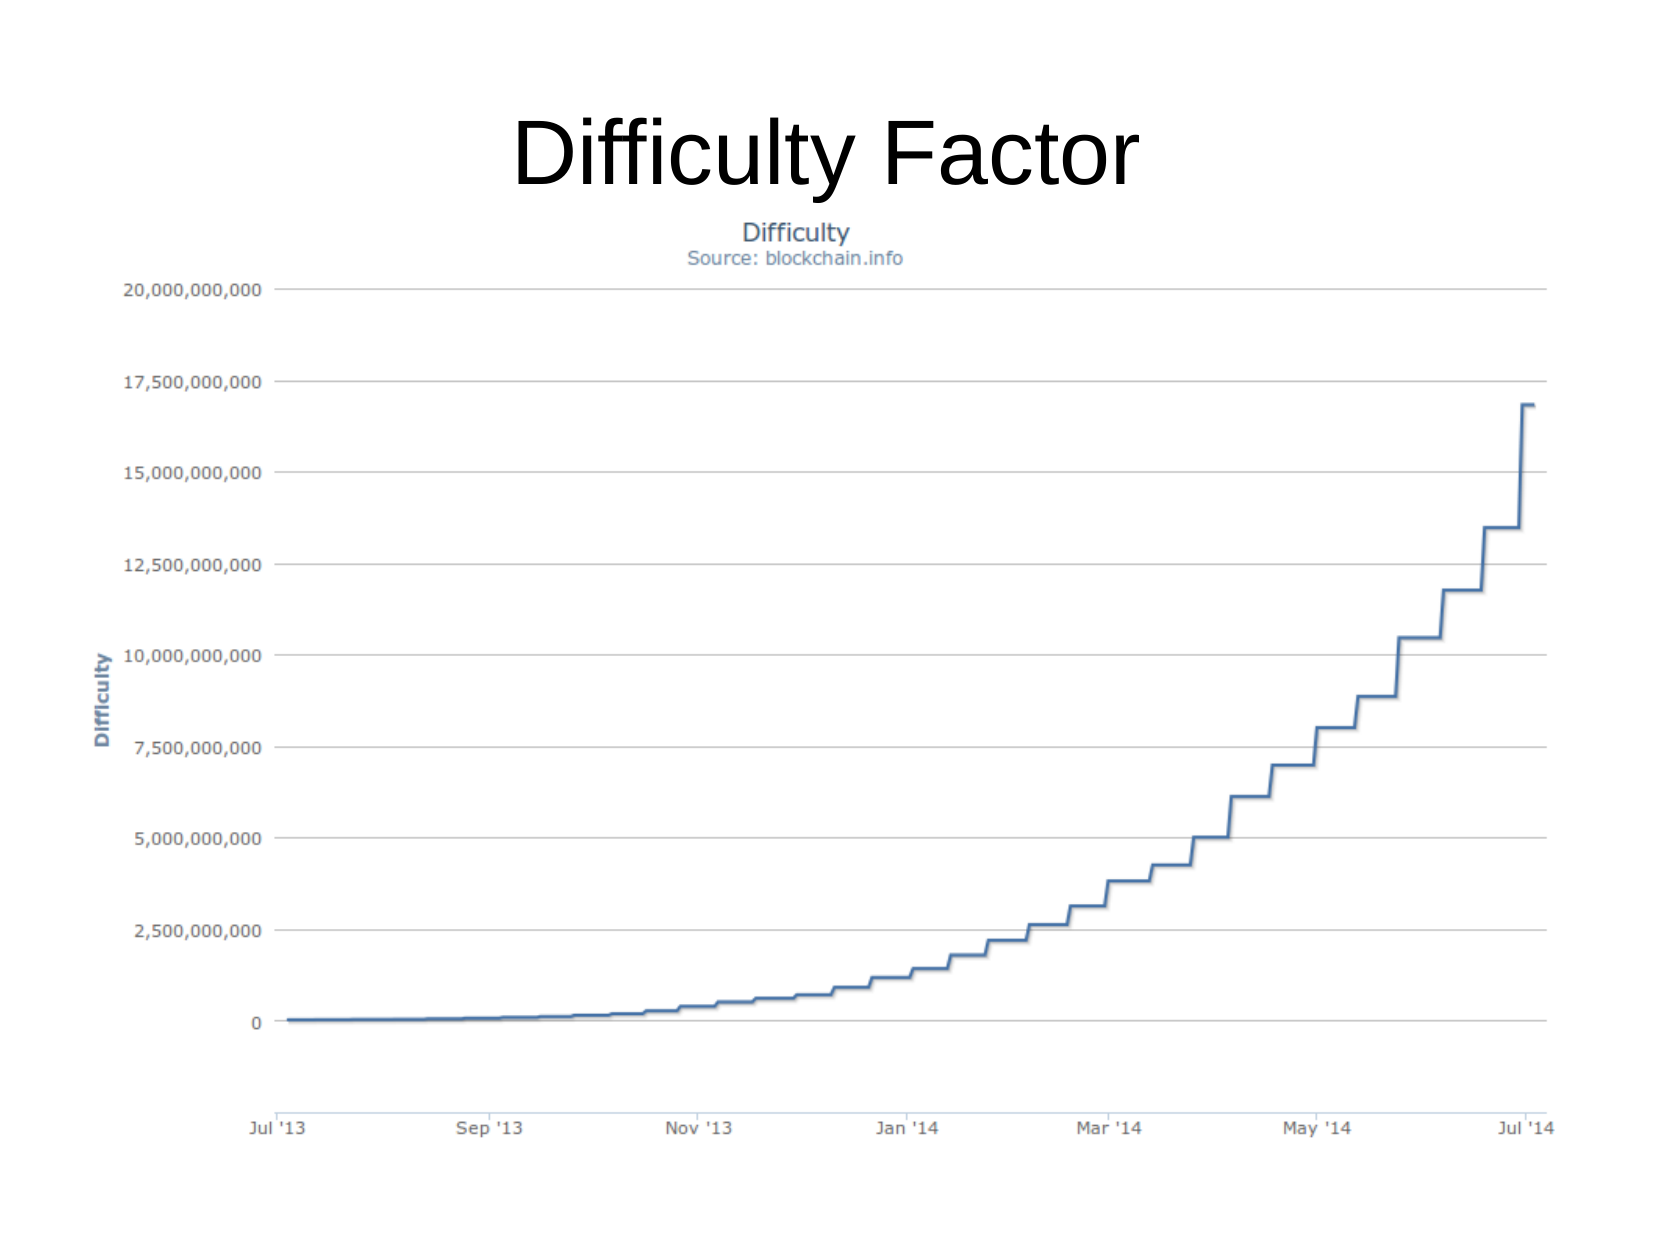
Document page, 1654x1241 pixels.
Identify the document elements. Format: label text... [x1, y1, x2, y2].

picture [84, 212, 1569, 1150]
title Difficulty Factor [82, 49, 1571, 257]
